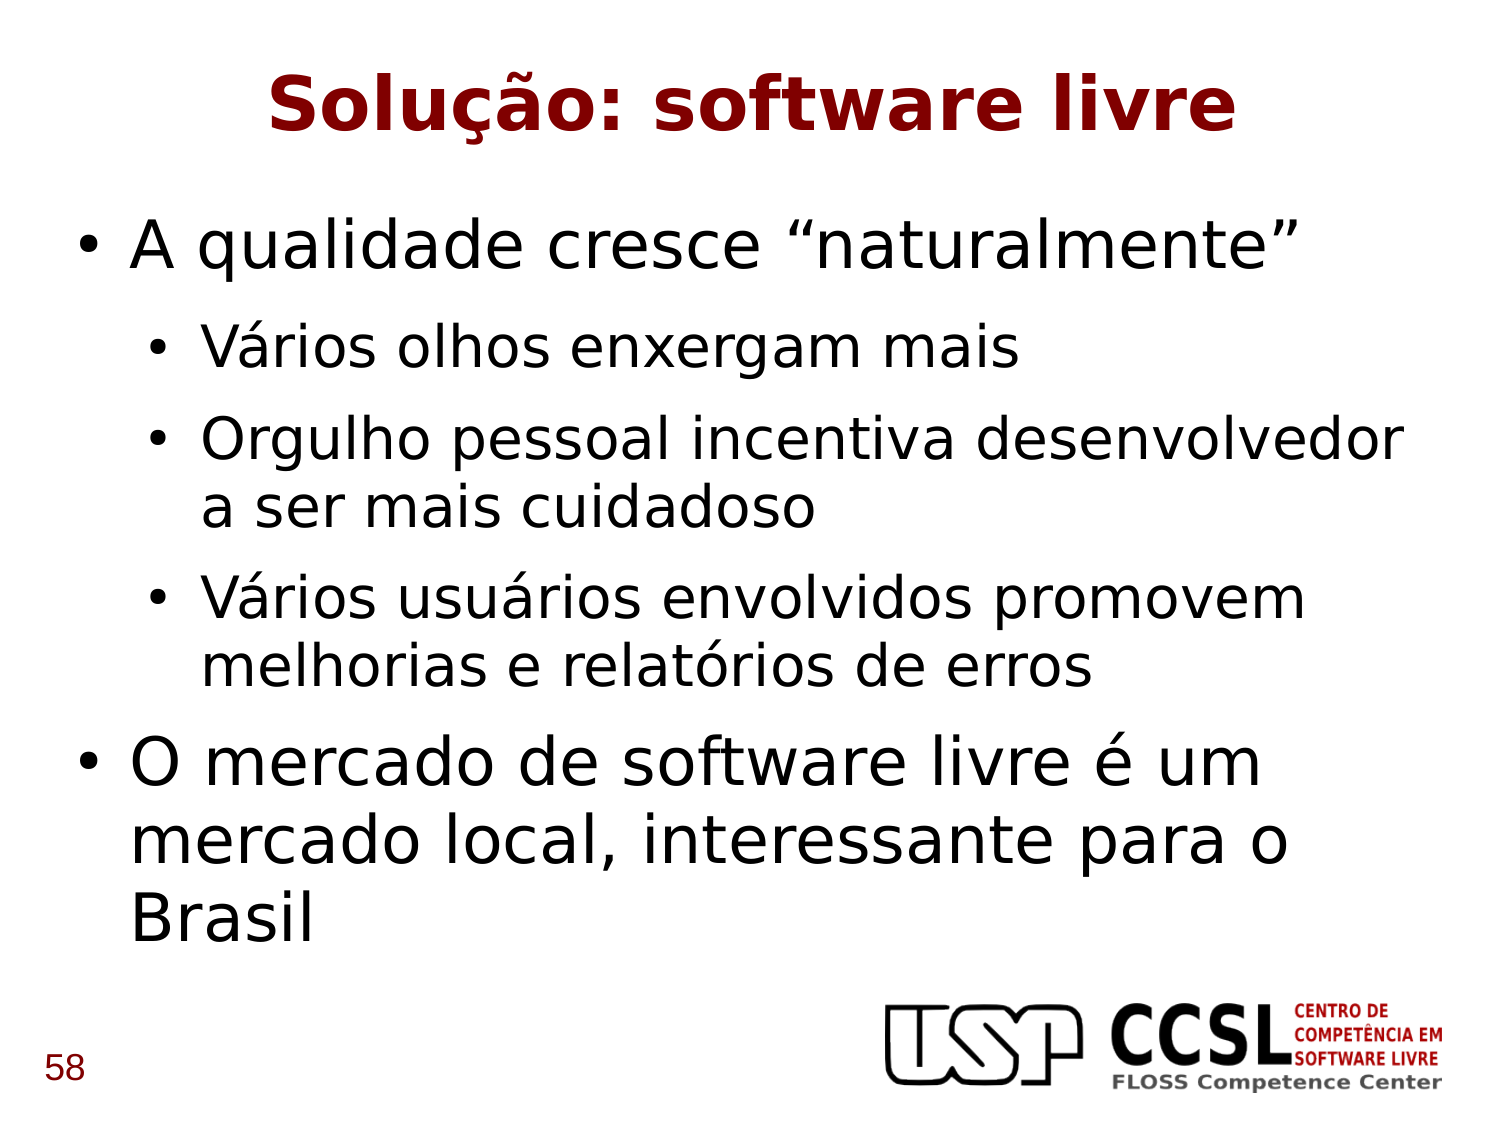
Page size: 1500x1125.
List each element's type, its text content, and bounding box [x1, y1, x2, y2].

title Solução: software livre [59, 29, 1447, 180]
picture [885, 1003, 1442, 1093]
list A qualidade cresce “naturalmente” Vários olhos enxergam mais Orgulho pessoal incentiva desenvolvedor a ser mais cuidadoso Vários usuários envolvidos promovem melhorias e relatórios de erros O mercado de software livre é um mercado local, interessante para o Brasil [59, 206, 1447, 957]
